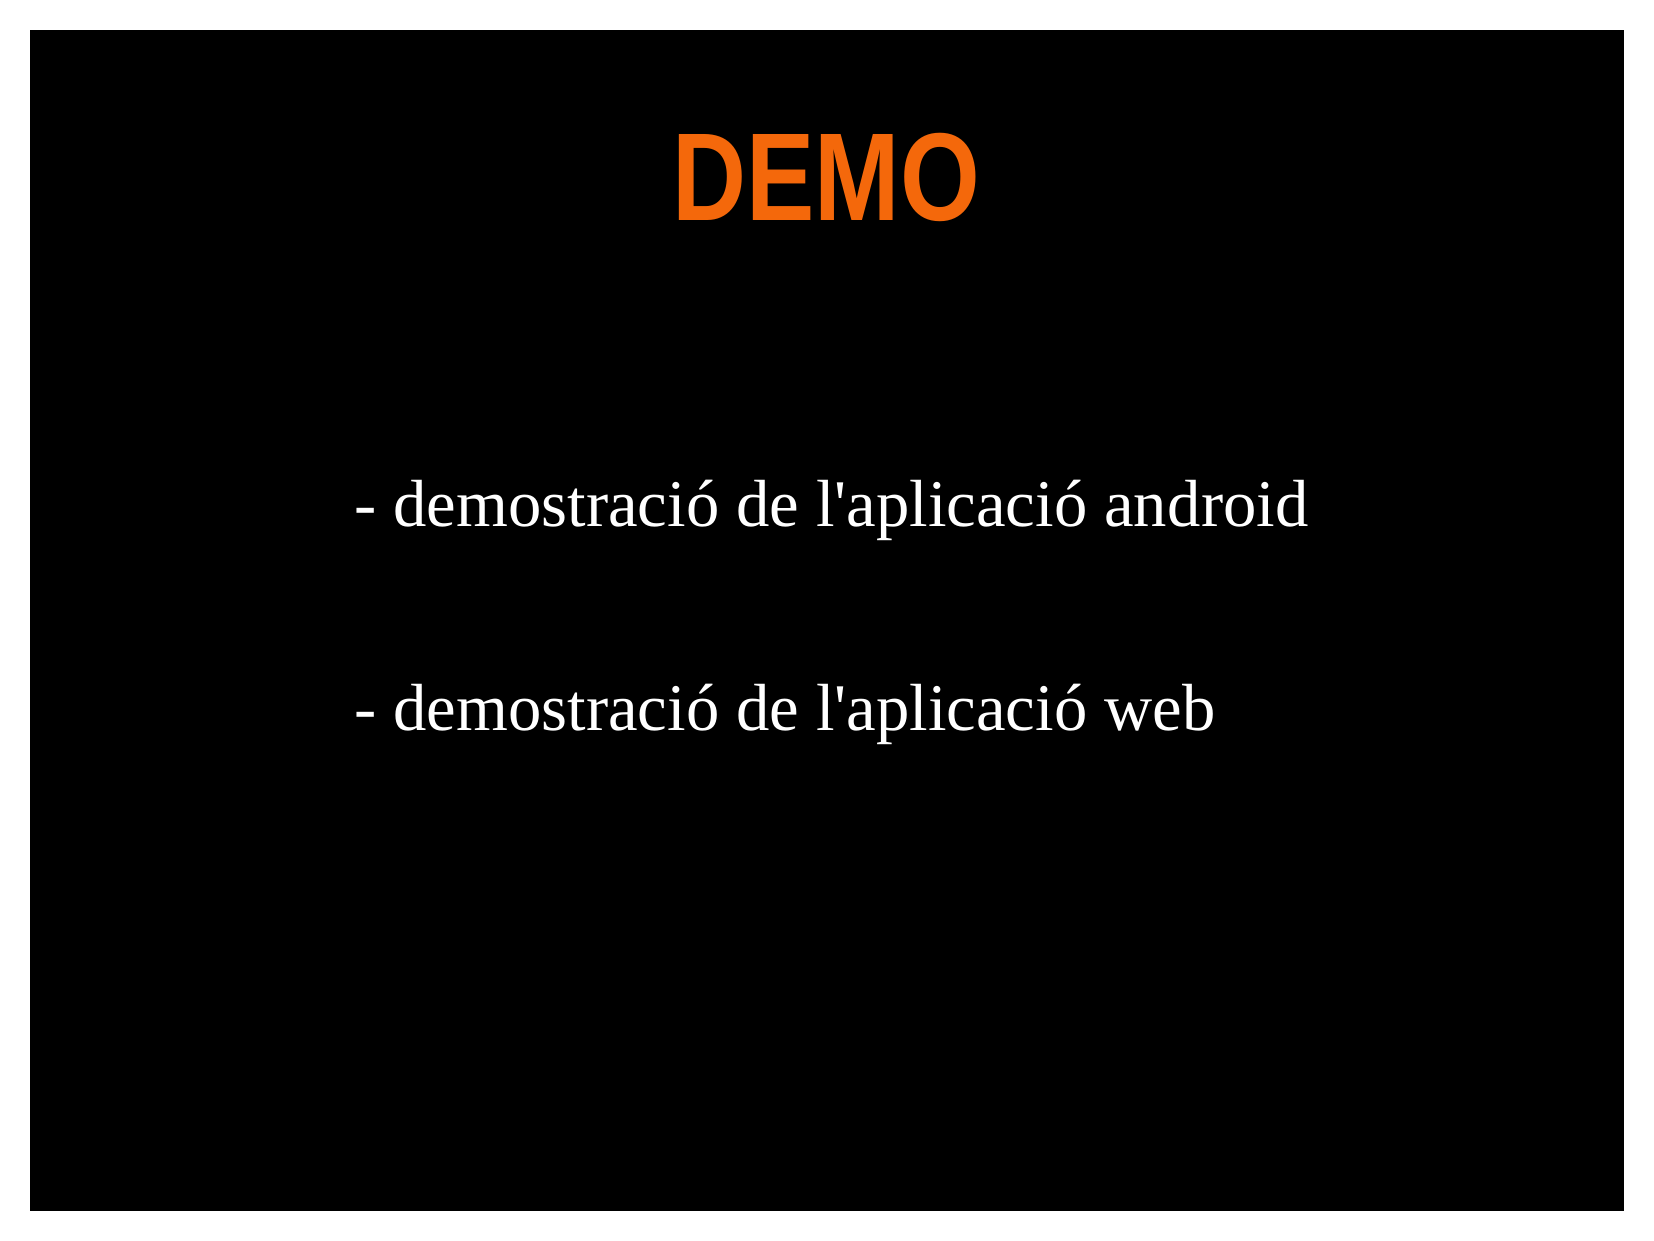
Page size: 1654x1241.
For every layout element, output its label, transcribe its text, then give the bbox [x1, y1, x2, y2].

list - demostració de l'aplicació android - demostració de l'aplicació web [354, 466, 1654, 1241]
title DEMO [109, 76, 1545, 274]
